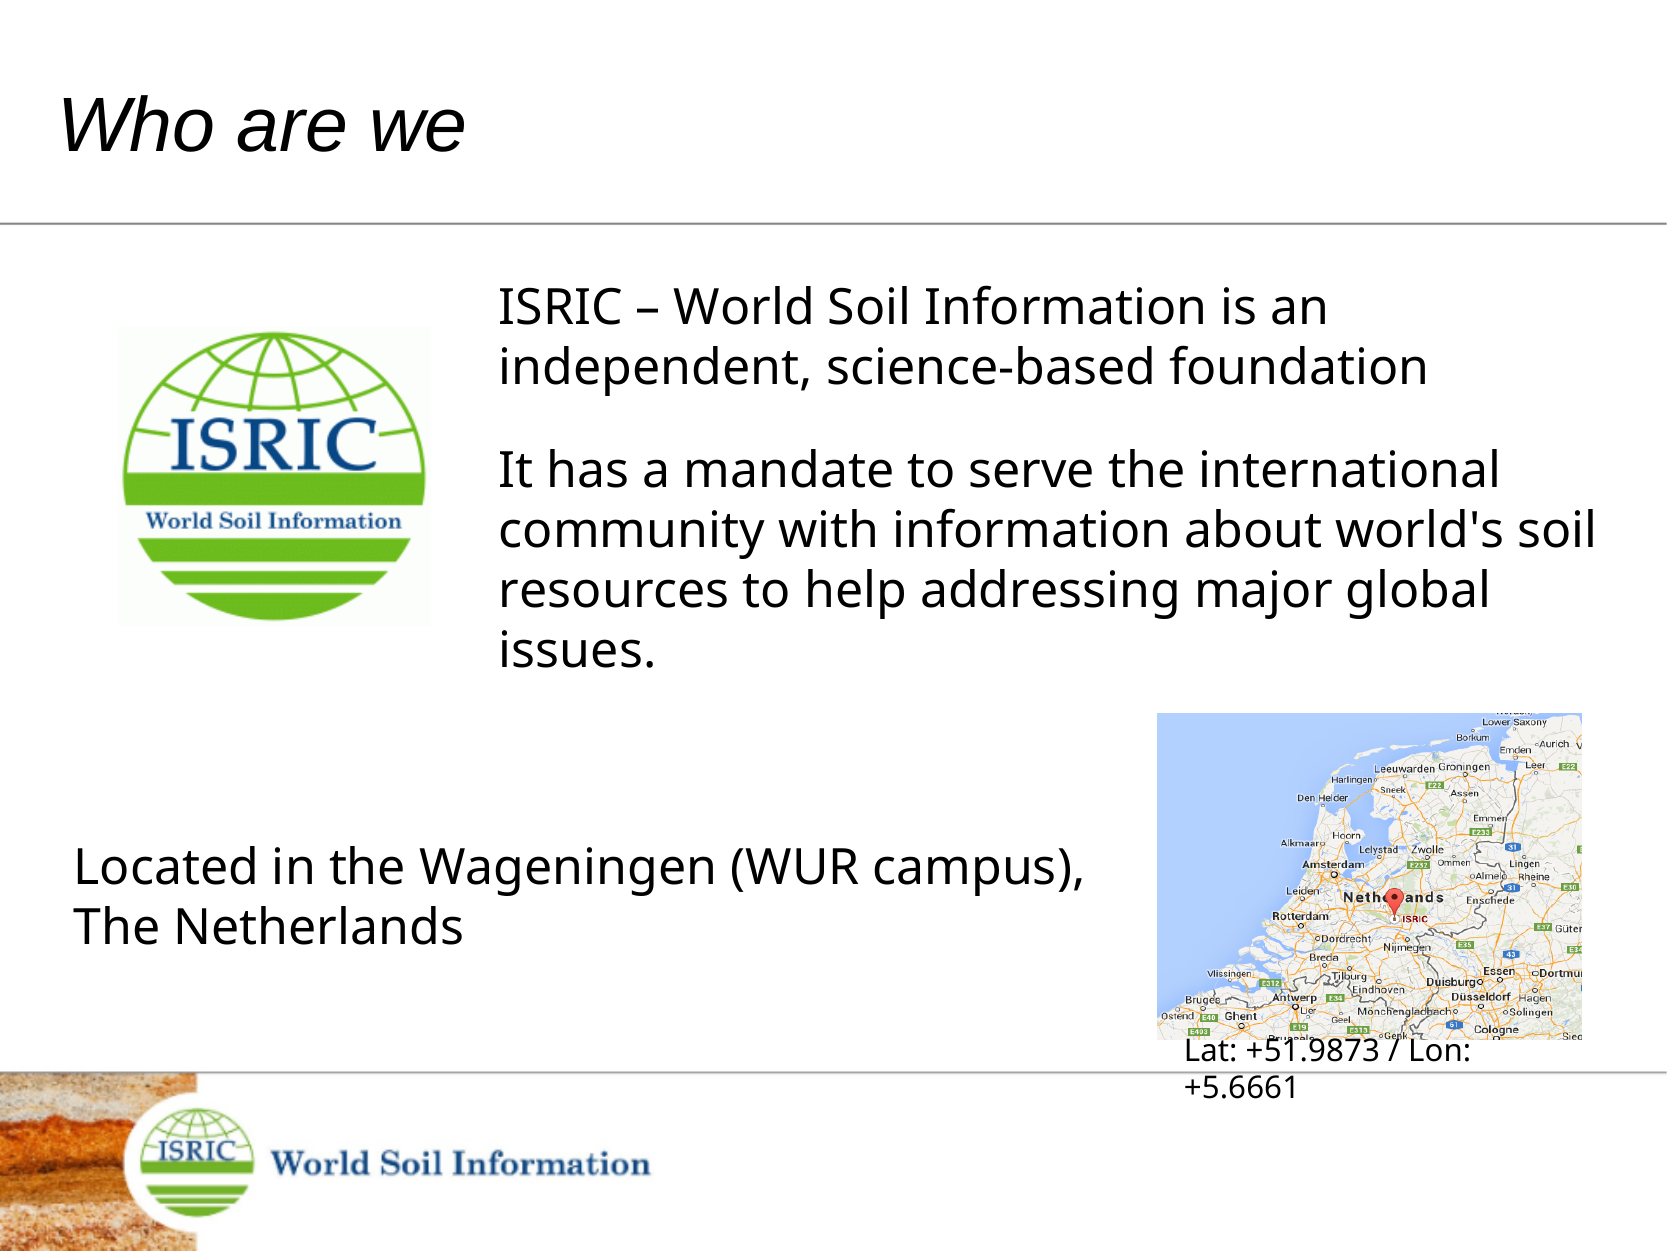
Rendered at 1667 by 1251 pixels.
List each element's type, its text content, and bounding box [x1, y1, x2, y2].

picture [0, 0, 1667, 1251]
text_box It has a mandate to serve the international community with information about world's soil resources to help addressing major global issues. [484, 430, 1630, 686]
text_box Lat: +51.9873 / Lon: +5.6661 [1169, 1022, 1583, 1075]
text_box ISRIC – World Soil Information is an independent, science-based foundation [484, 266, 1560, 402]
text_box Located in the Wageningen (WUR campus), The Netherlands [59, 826, 1134, 962]
title Who are we [57, 33, 1454, 217]
